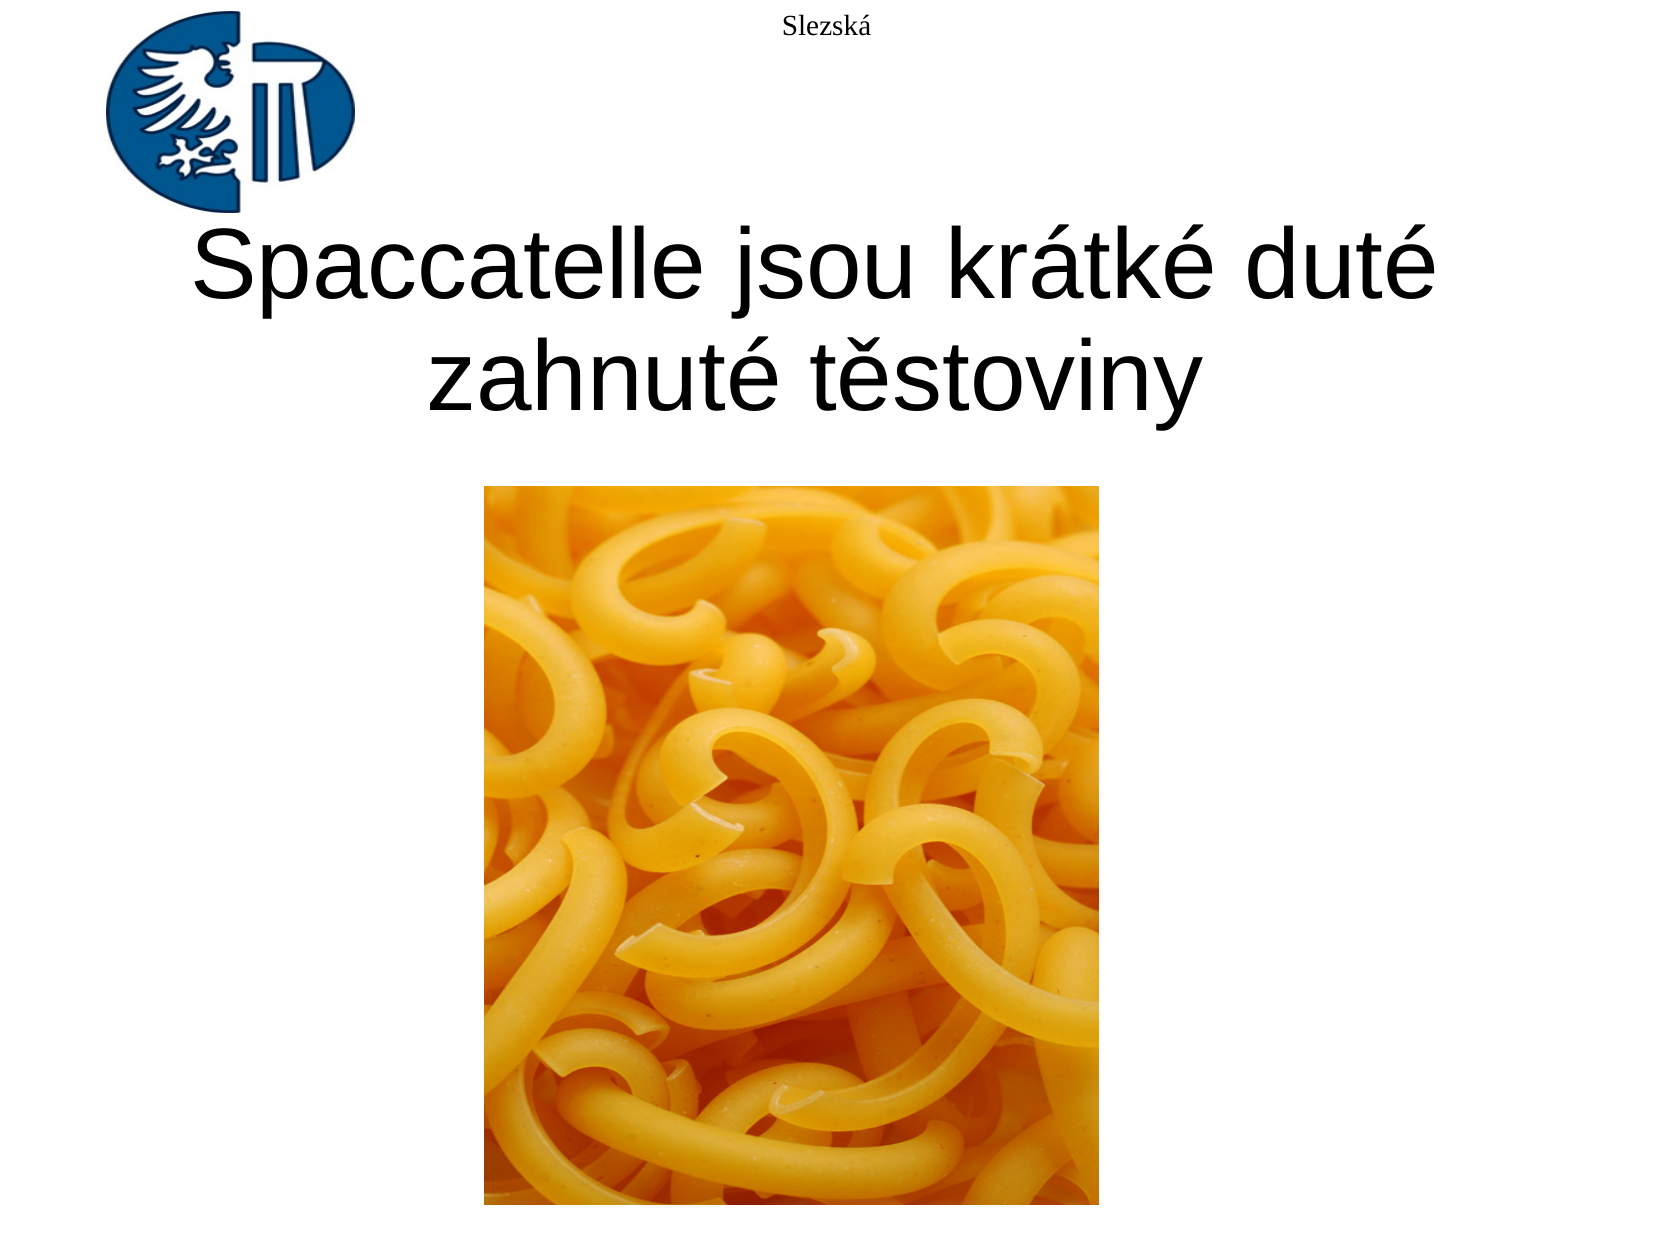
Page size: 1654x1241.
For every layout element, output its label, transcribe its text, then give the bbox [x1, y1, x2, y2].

title Spaccatelle jsou krátké duté zahnuté těstoviny [70, 208, 1560, 544]
picture [484, 544, 1099, 1205]
picture [106, 11, 355, 208]
